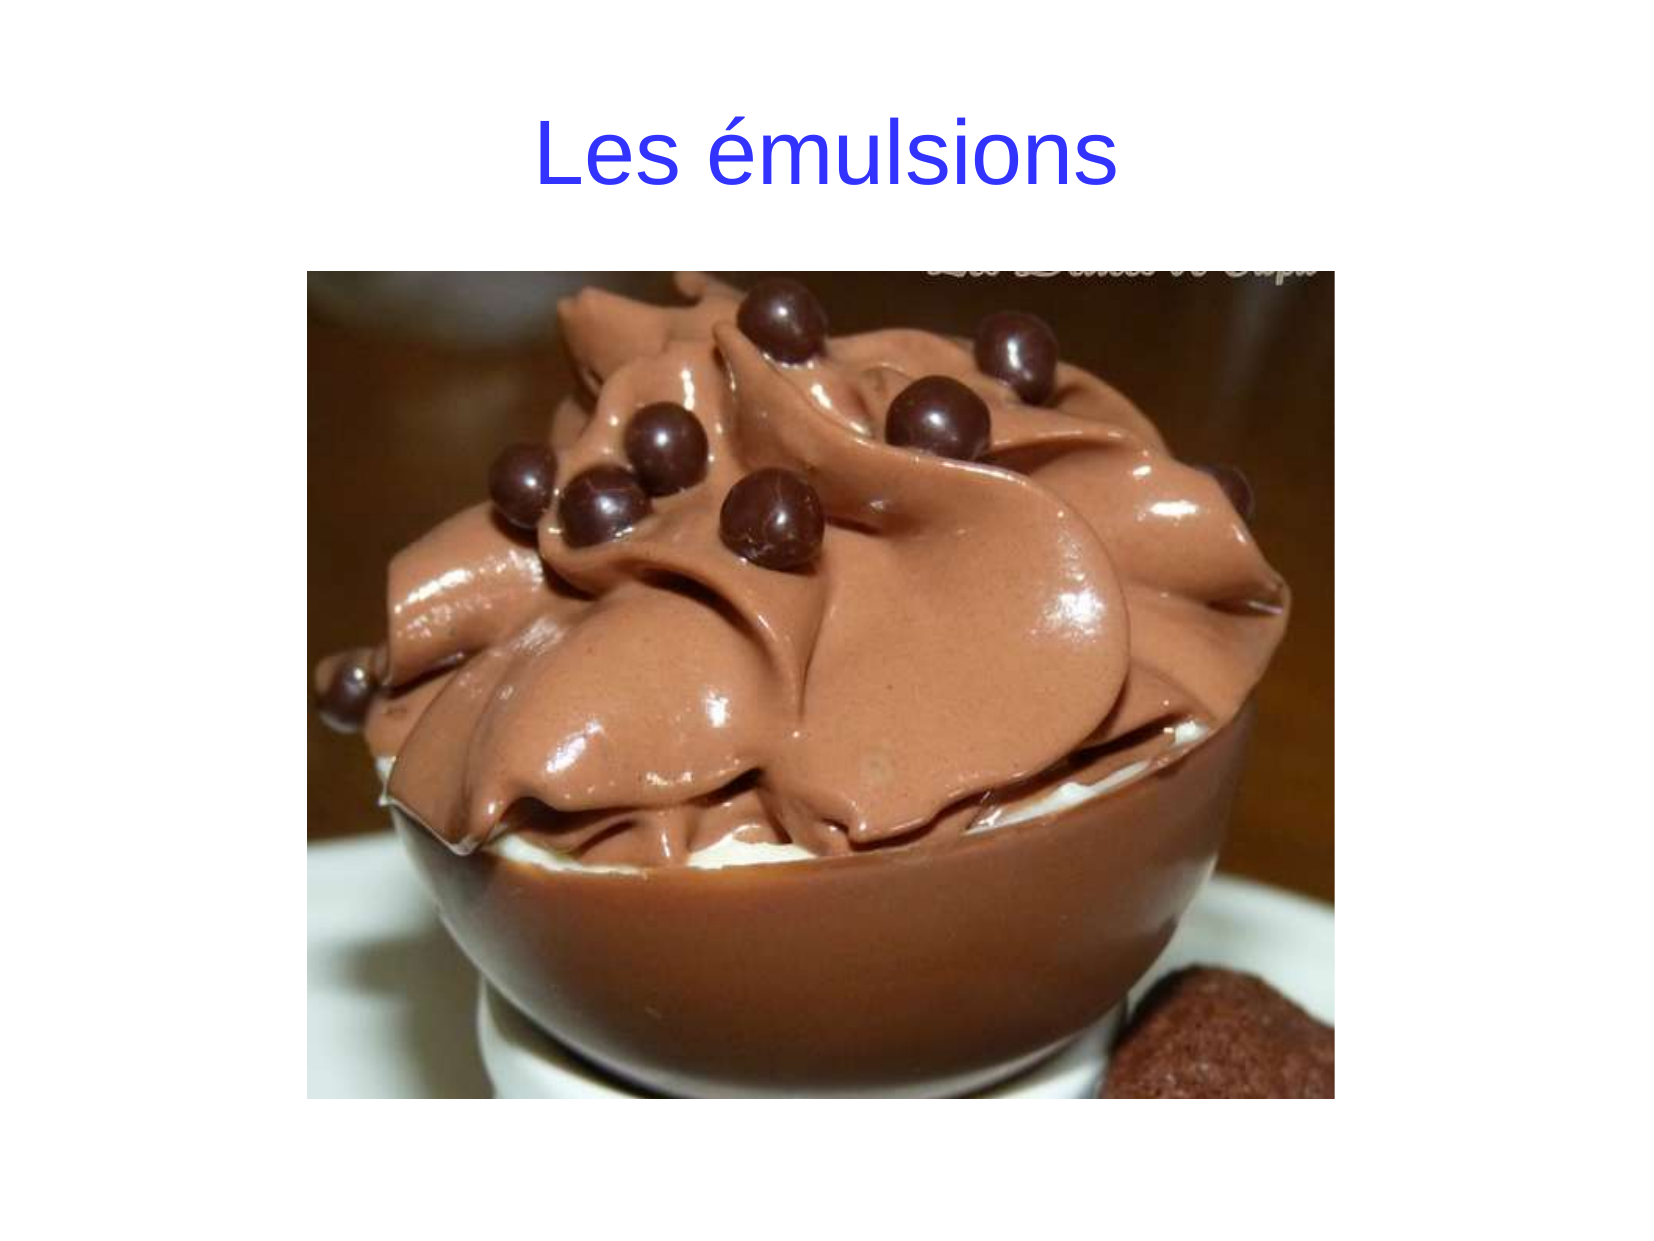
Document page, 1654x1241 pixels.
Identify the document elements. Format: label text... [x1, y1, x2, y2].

title Les émulsions [82, 49, 1571, 257]
picture [307, 271, 1335, 1099]
